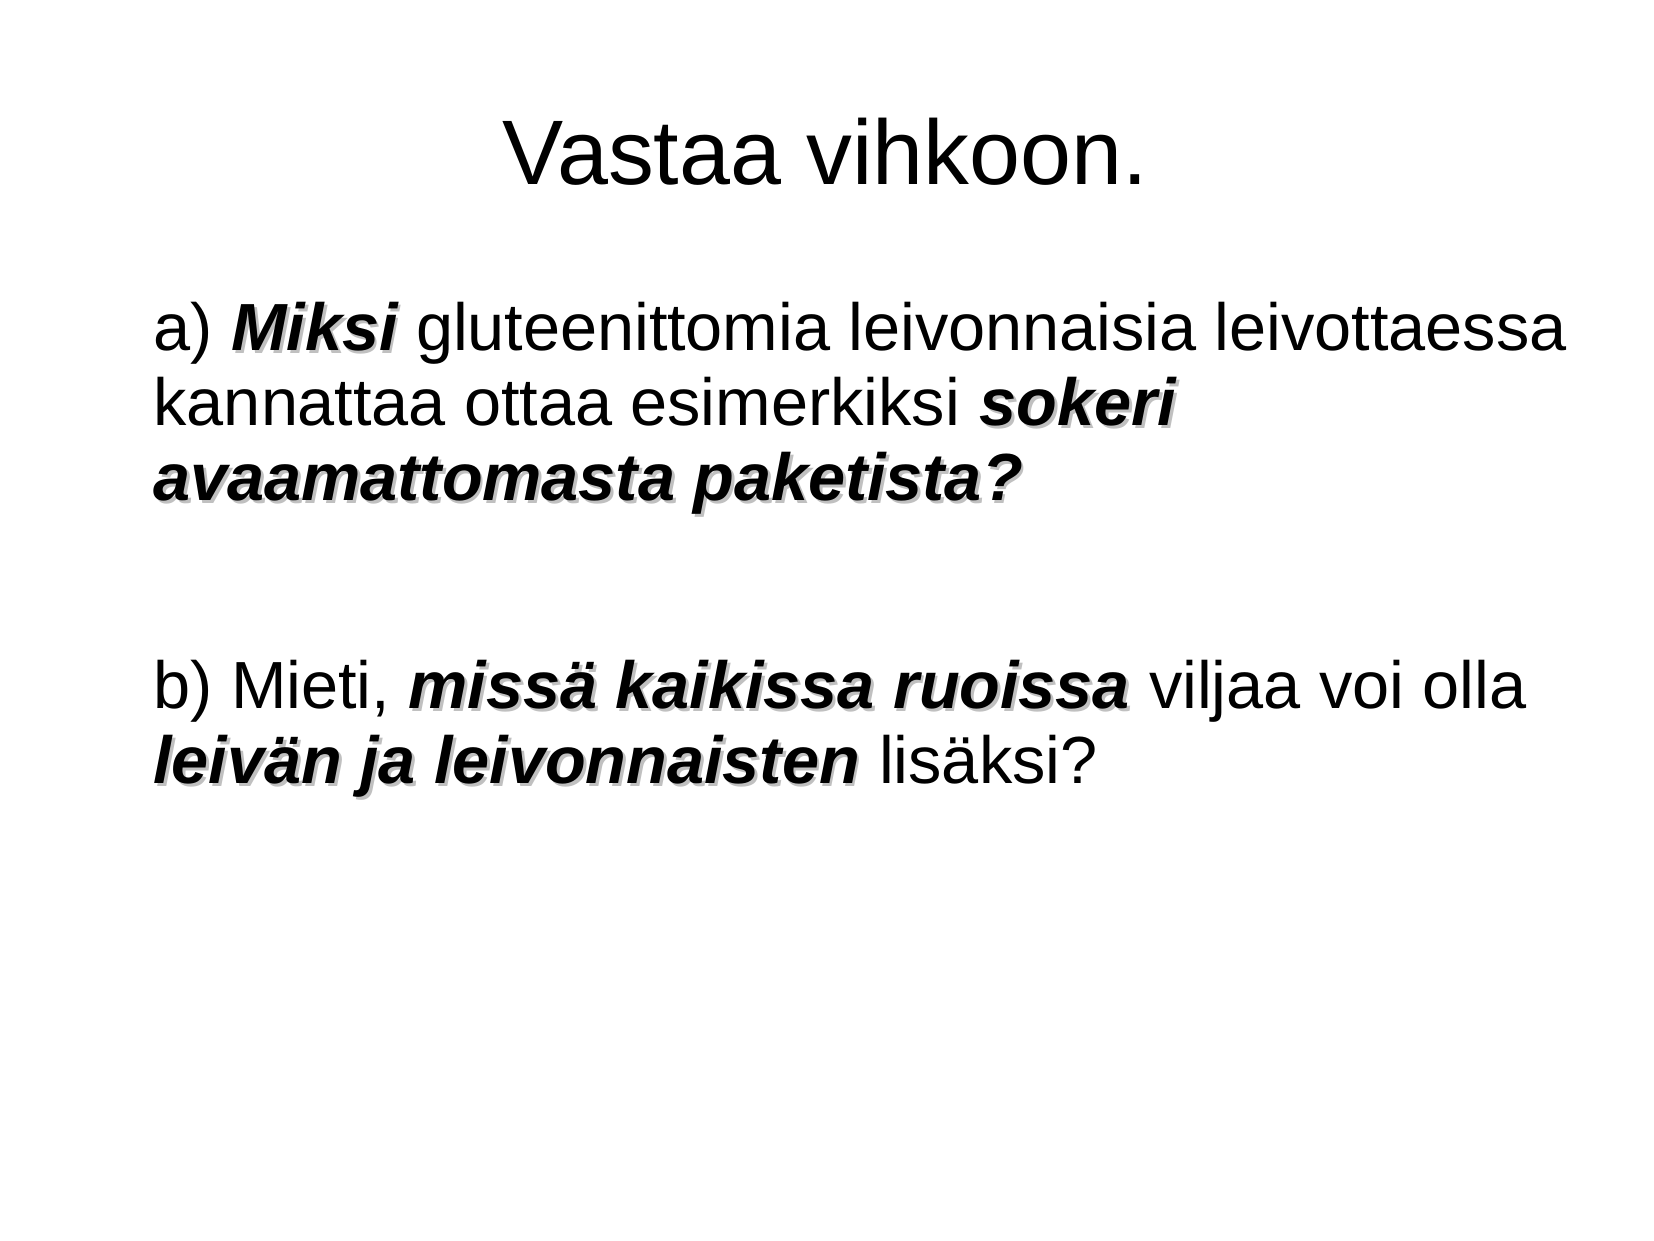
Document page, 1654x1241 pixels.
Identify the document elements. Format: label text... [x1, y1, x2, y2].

list a) Miksi gluteenittomia leivonnaisia leivottaessa kannattaa ottaa esimerkiksi sokeri avaamattomasta paketista? b) Mieti, missä kaikissa ruoissa viljaa voi olla leivän ja leivonnaisten lisäksi? [82, 290, 1570, 1010]
title Vastaa vihkoon. [82, 31, 1570, 274]
